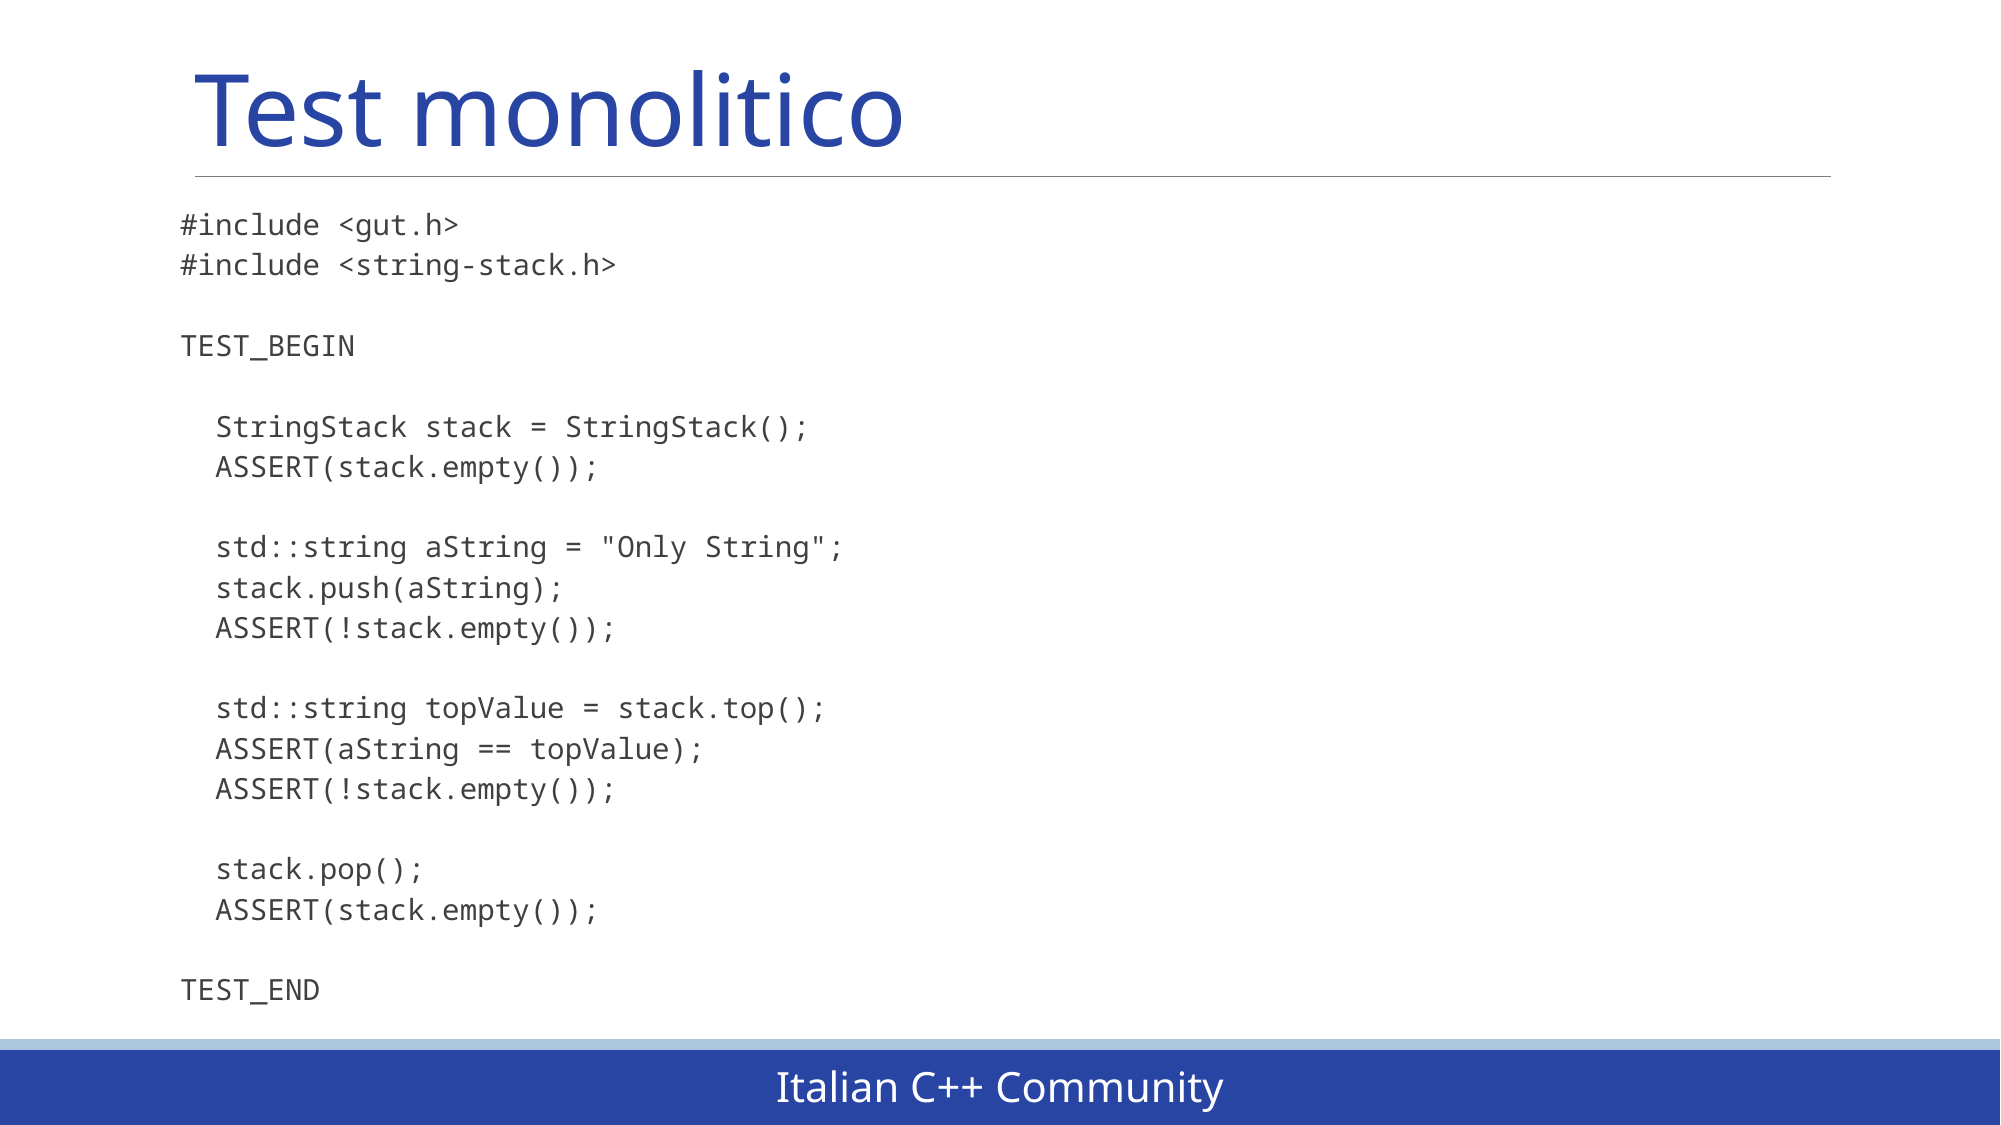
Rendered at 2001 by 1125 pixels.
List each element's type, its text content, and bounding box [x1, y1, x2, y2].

title Test monolitico [179, 2, 1830, 175]
list #include <gut.h> #include <string-stack.h> TEST_BEGIN StringStack stack = StringStack(); ASSERT(stack.empty()); std::string aString = "Only String"; stack.push(aString); ASSERT(!stack.empty()); std::string topValue = stack.top(); ASSERT(aString == topValue); ASSERT(!stack.empty()); stack.pop(); ASSERT(stack.empty()); TEST_END [179, 202, 1830, 1011]
